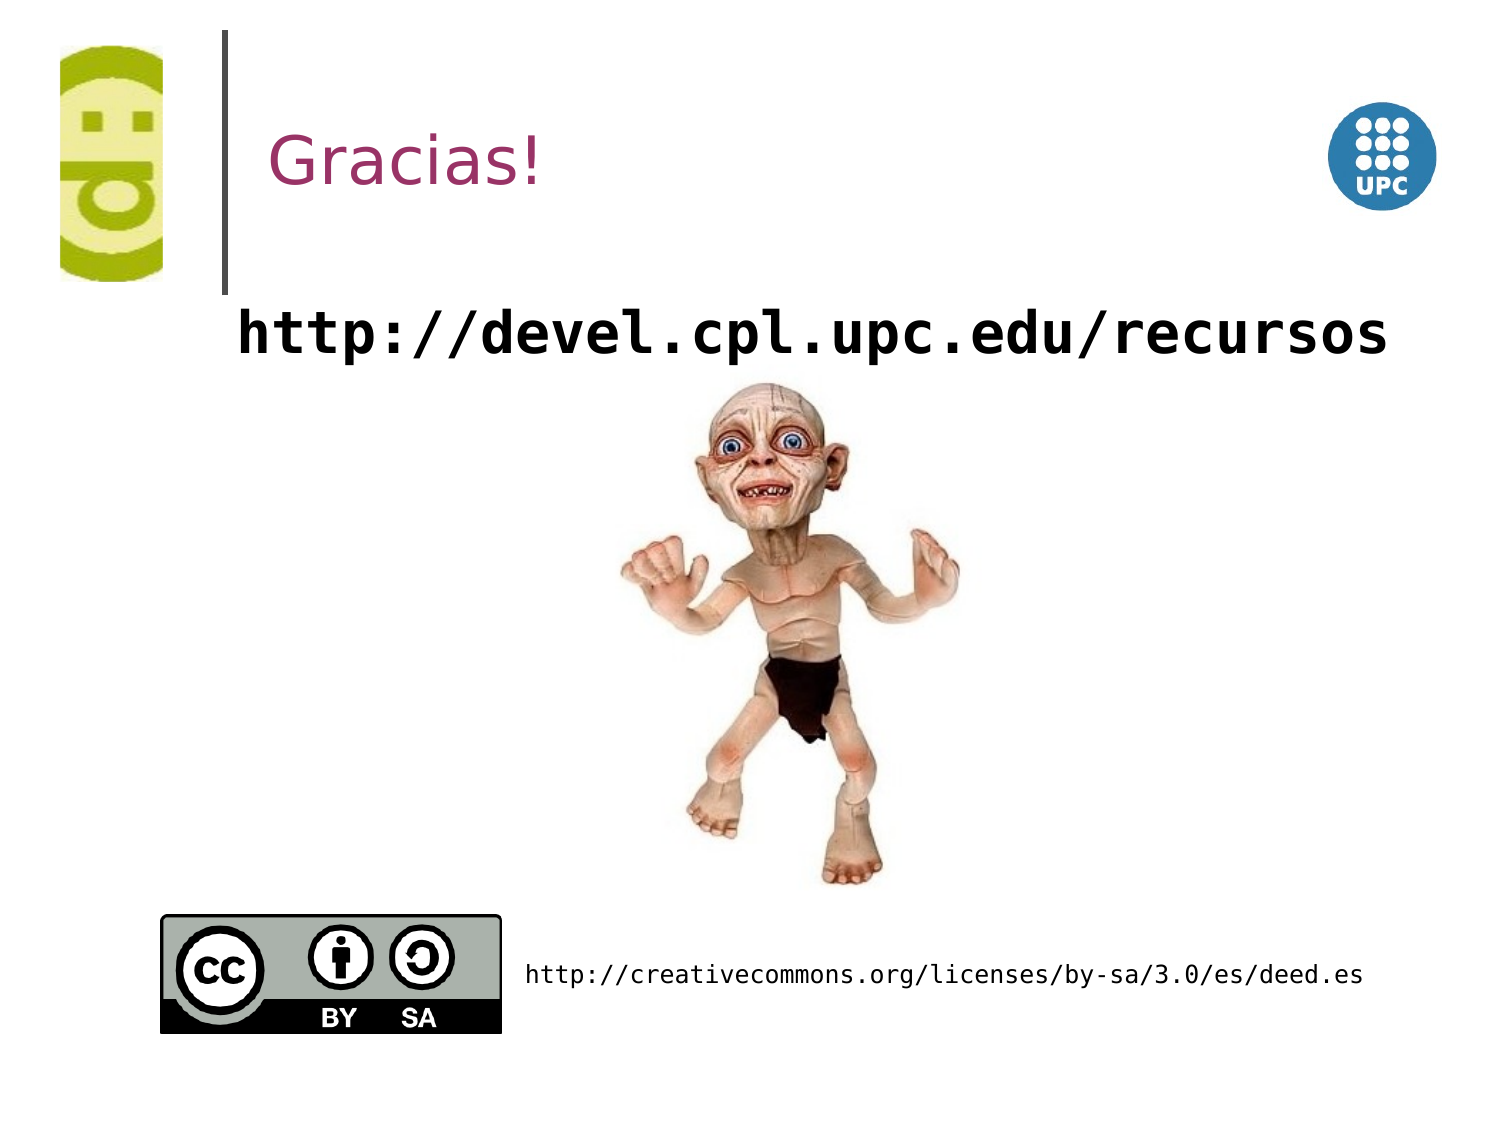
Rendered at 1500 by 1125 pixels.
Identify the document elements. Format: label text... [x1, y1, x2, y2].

picture [1329, 96, 1442, 216]
picture [160, 914, 502, 1034]
picture [548, 402, 1034, 944]
picture [61, 47, 162, 281]
title Gracias! [252, 60, 1329, 264]
text_box http://creativecommons.org/licenses/by-sa/3.0/es/deed.es [502, 944, 1388, 1004]
subtitle http://devel.cpl.upc.edu/recursos [236, 265, 1418, 402]
